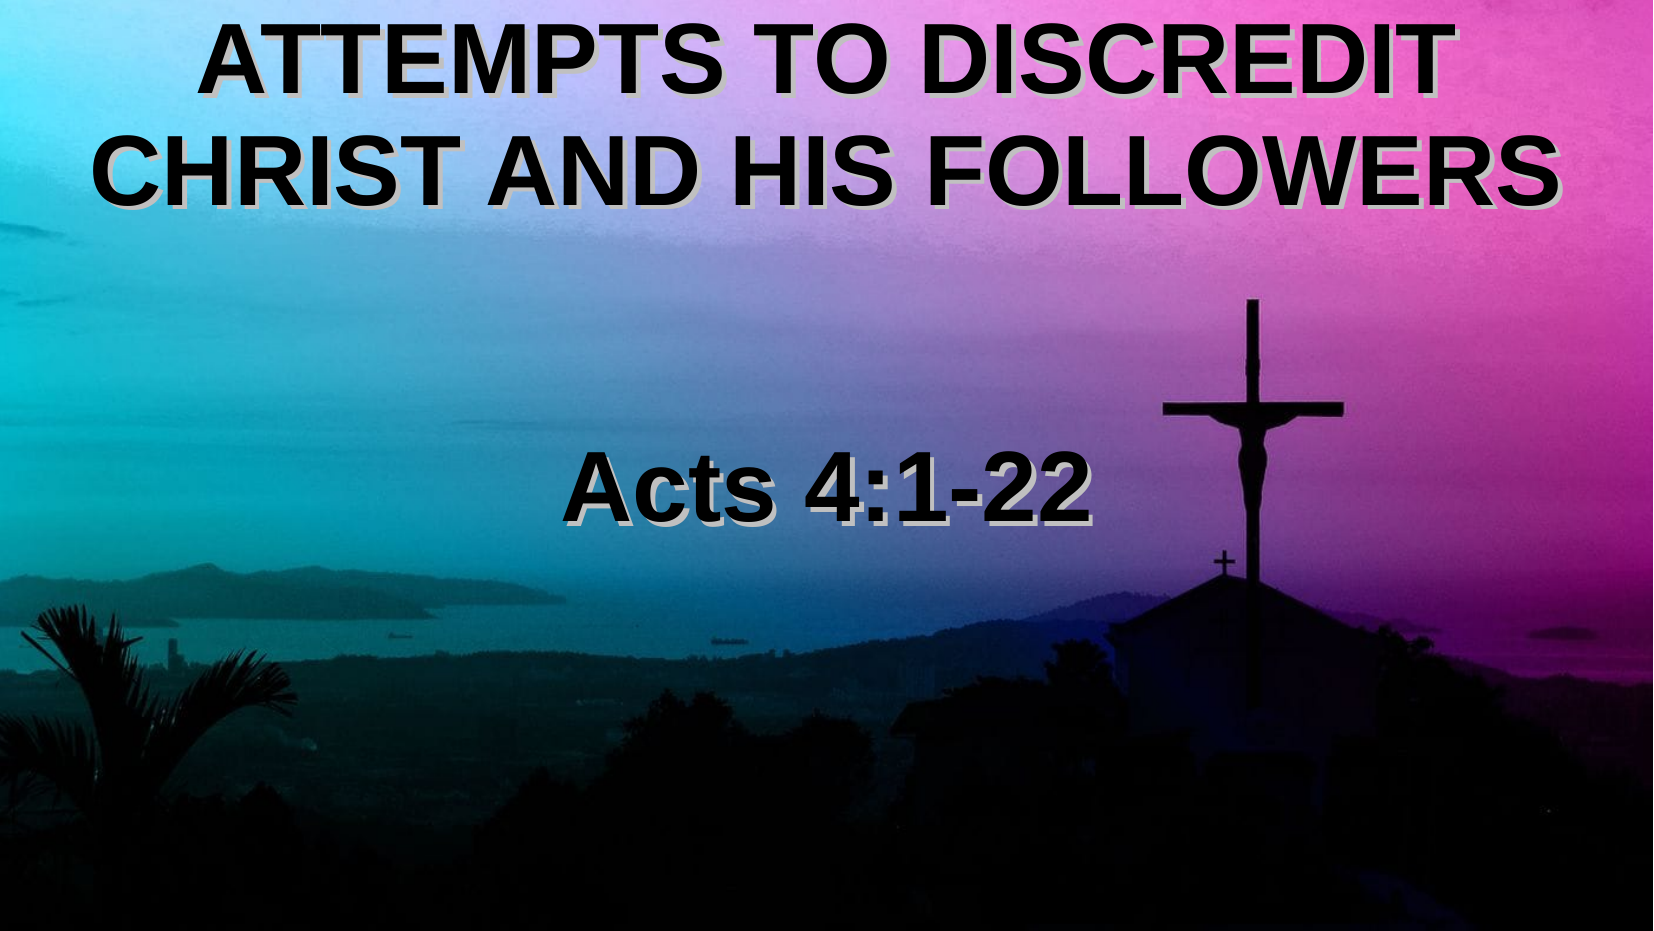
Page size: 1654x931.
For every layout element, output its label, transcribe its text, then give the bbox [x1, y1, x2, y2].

title ATTEMPTS TO DISCREDIT CHRIST AND HIS FOLLOWERS [82, 2, 1571, 217]
subtitle Acts 4:1-22 [82, 217, 1571, 758]
picture [0, 0, 1653, 931]
